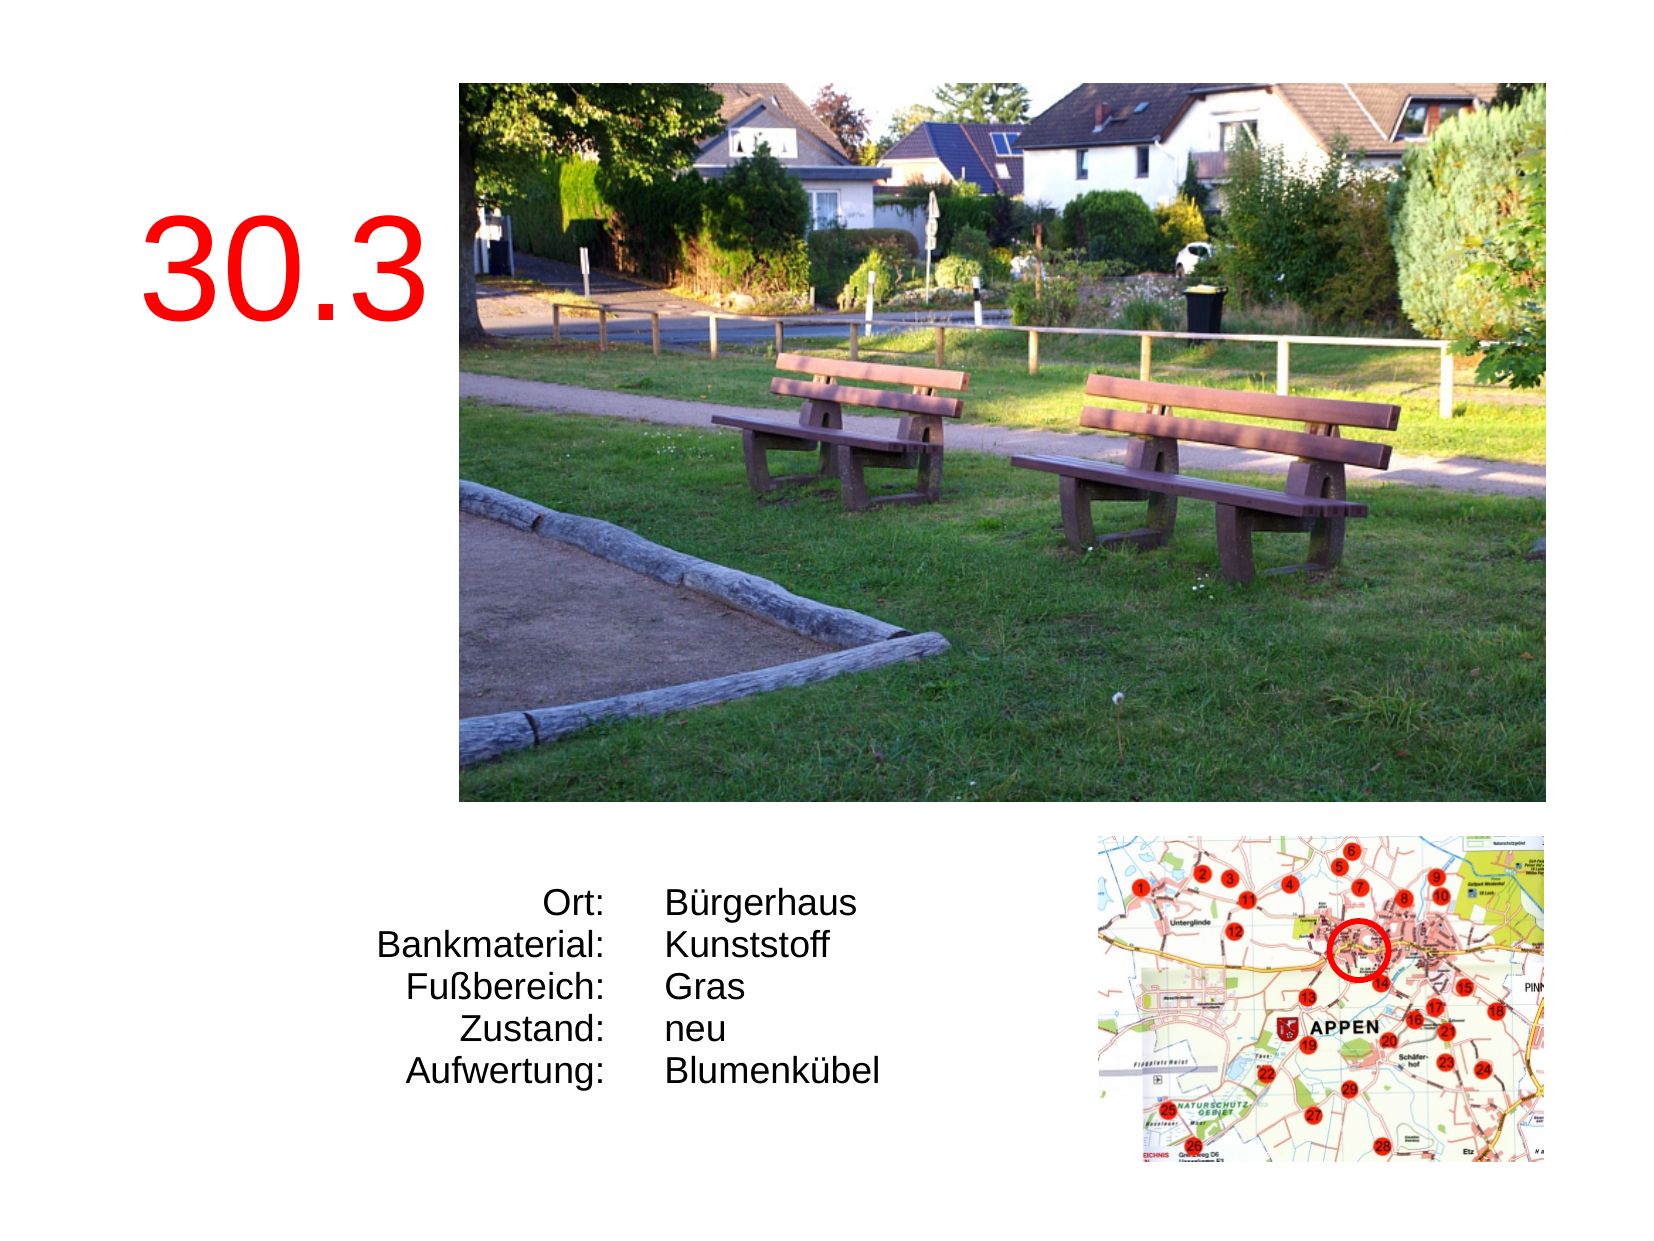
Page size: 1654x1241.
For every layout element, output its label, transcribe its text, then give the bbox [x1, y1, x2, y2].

picture [1098, 836, 1544, 1162]
text_box 30.3 [124, 177, 459, 360]
picture [459, 83, 1546, 802]
text_box Ort: Bürgerhaus Bankmaterial: Kunststoff Fußbereich: Gras Zustand: neu Aufwertung: Blumenkübel [354, 873, 1098, 1142]
